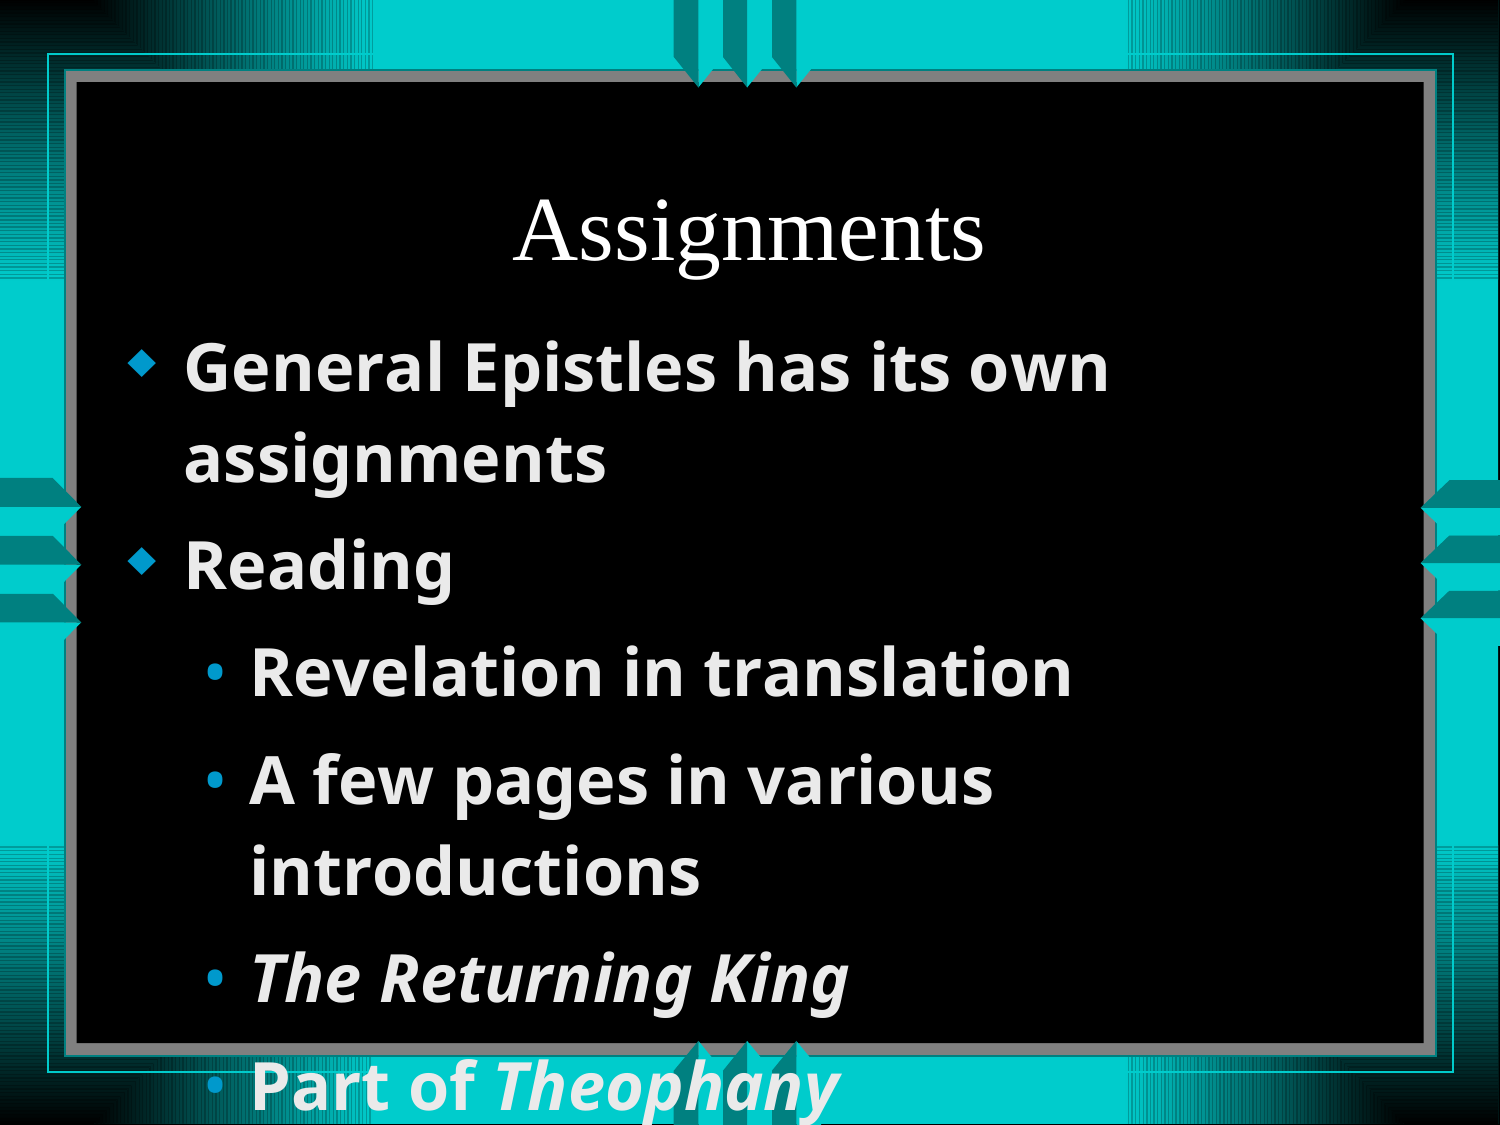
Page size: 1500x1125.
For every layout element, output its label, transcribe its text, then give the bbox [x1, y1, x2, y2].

list General Epistles has its own assignments Reading Revelation in translation A few pages in various introductions The Returning King Part of Theophany A midterm examination [112, 312, 1388, 1019]
title Assignments [112, 99, 1388, 288]
